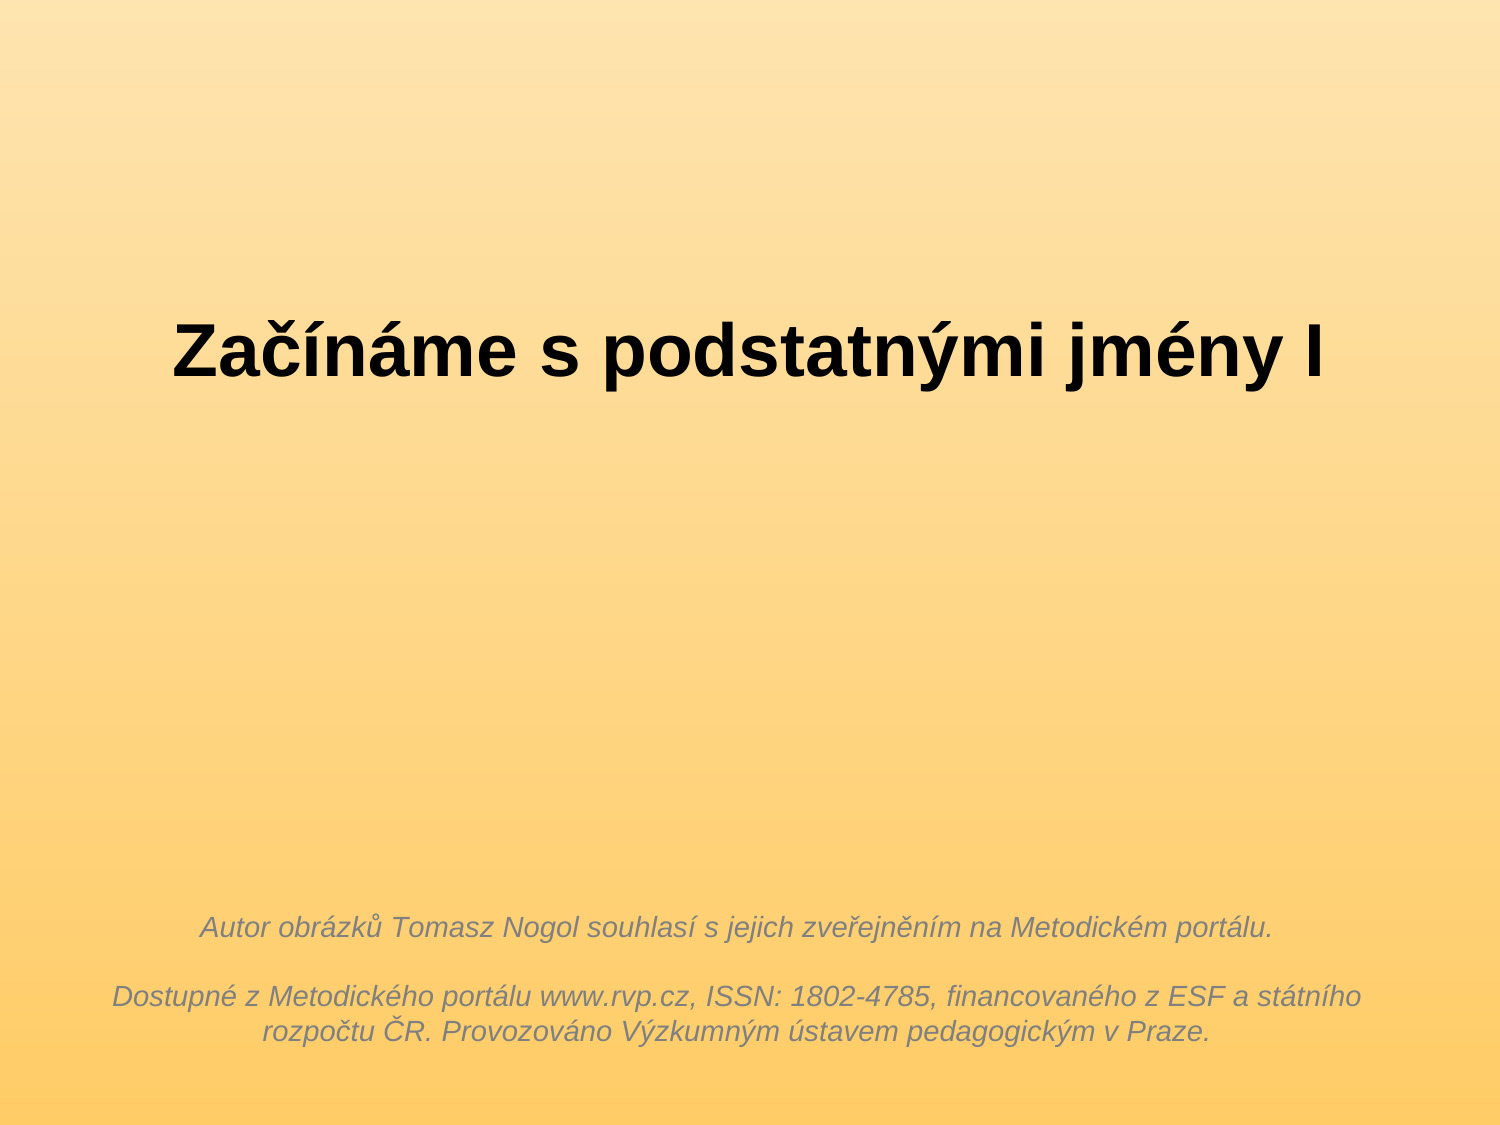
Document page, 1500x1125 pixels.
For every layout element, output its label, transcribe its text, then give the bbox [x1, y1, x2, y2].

title Začínáme s podstatnými jmény I [112, 226, 1388, 468]
text_box Autor obrázků Tomasz Nogol souhlasí s jejich zveřejněním na Metodickém portálu. Dostupné z Metodického portálu www.rvp.cz, ISSN: 1802-4785, financovaného z ESF a státního rozpočtu ČR. Provozováno Výzkumným ústavem pedagogickým v Praze. [94, 900, 1382, 1056]
